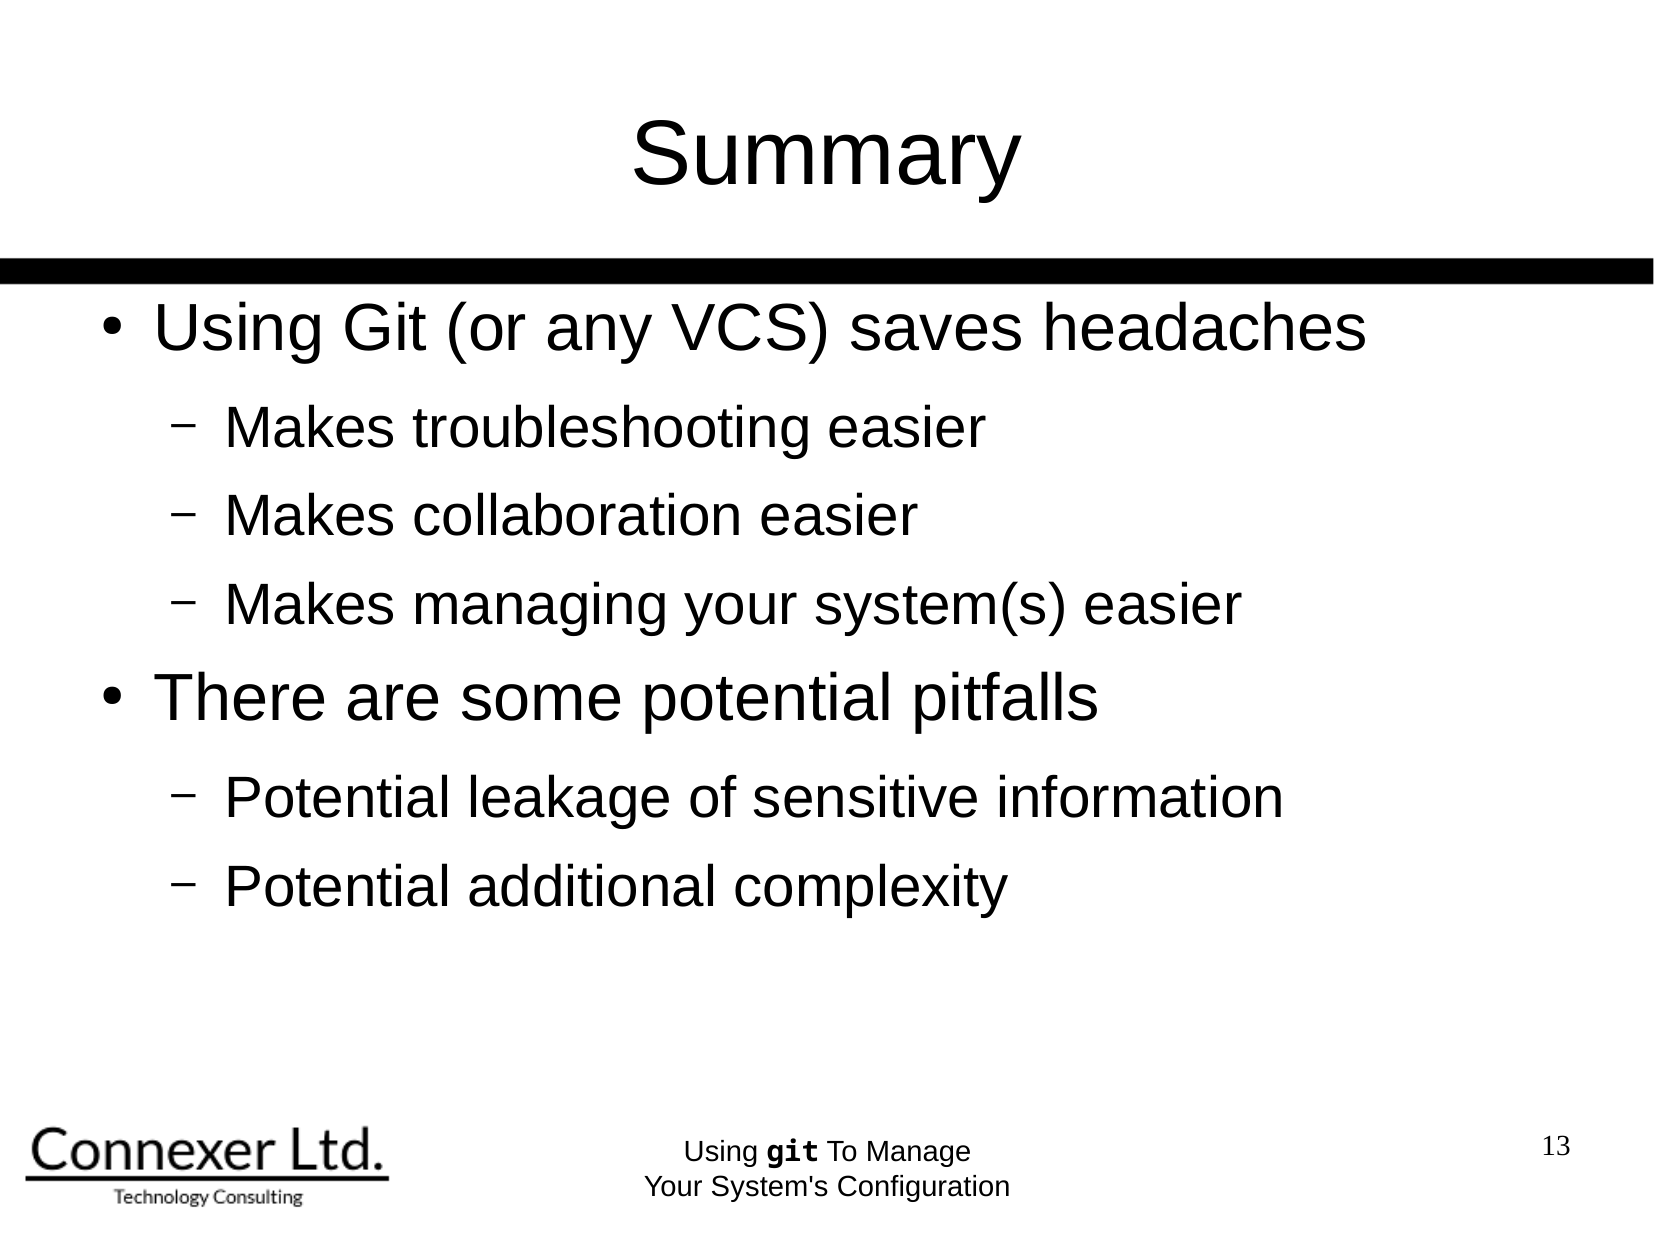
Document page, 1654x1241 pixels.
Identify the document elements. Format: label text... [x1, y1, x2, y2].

picture [0, 0, 1654, 1241]
list Using Git (or any VCS) saves headaches Makes troubleshooting easier Makes collaboration easier Makes managing your system(s) easier There are some potential pitfalls Potential leakage of sensitive information Potential additional complexity [82, 290, 1538, 1010]
title Summary [82, 49, 1571, 257]
